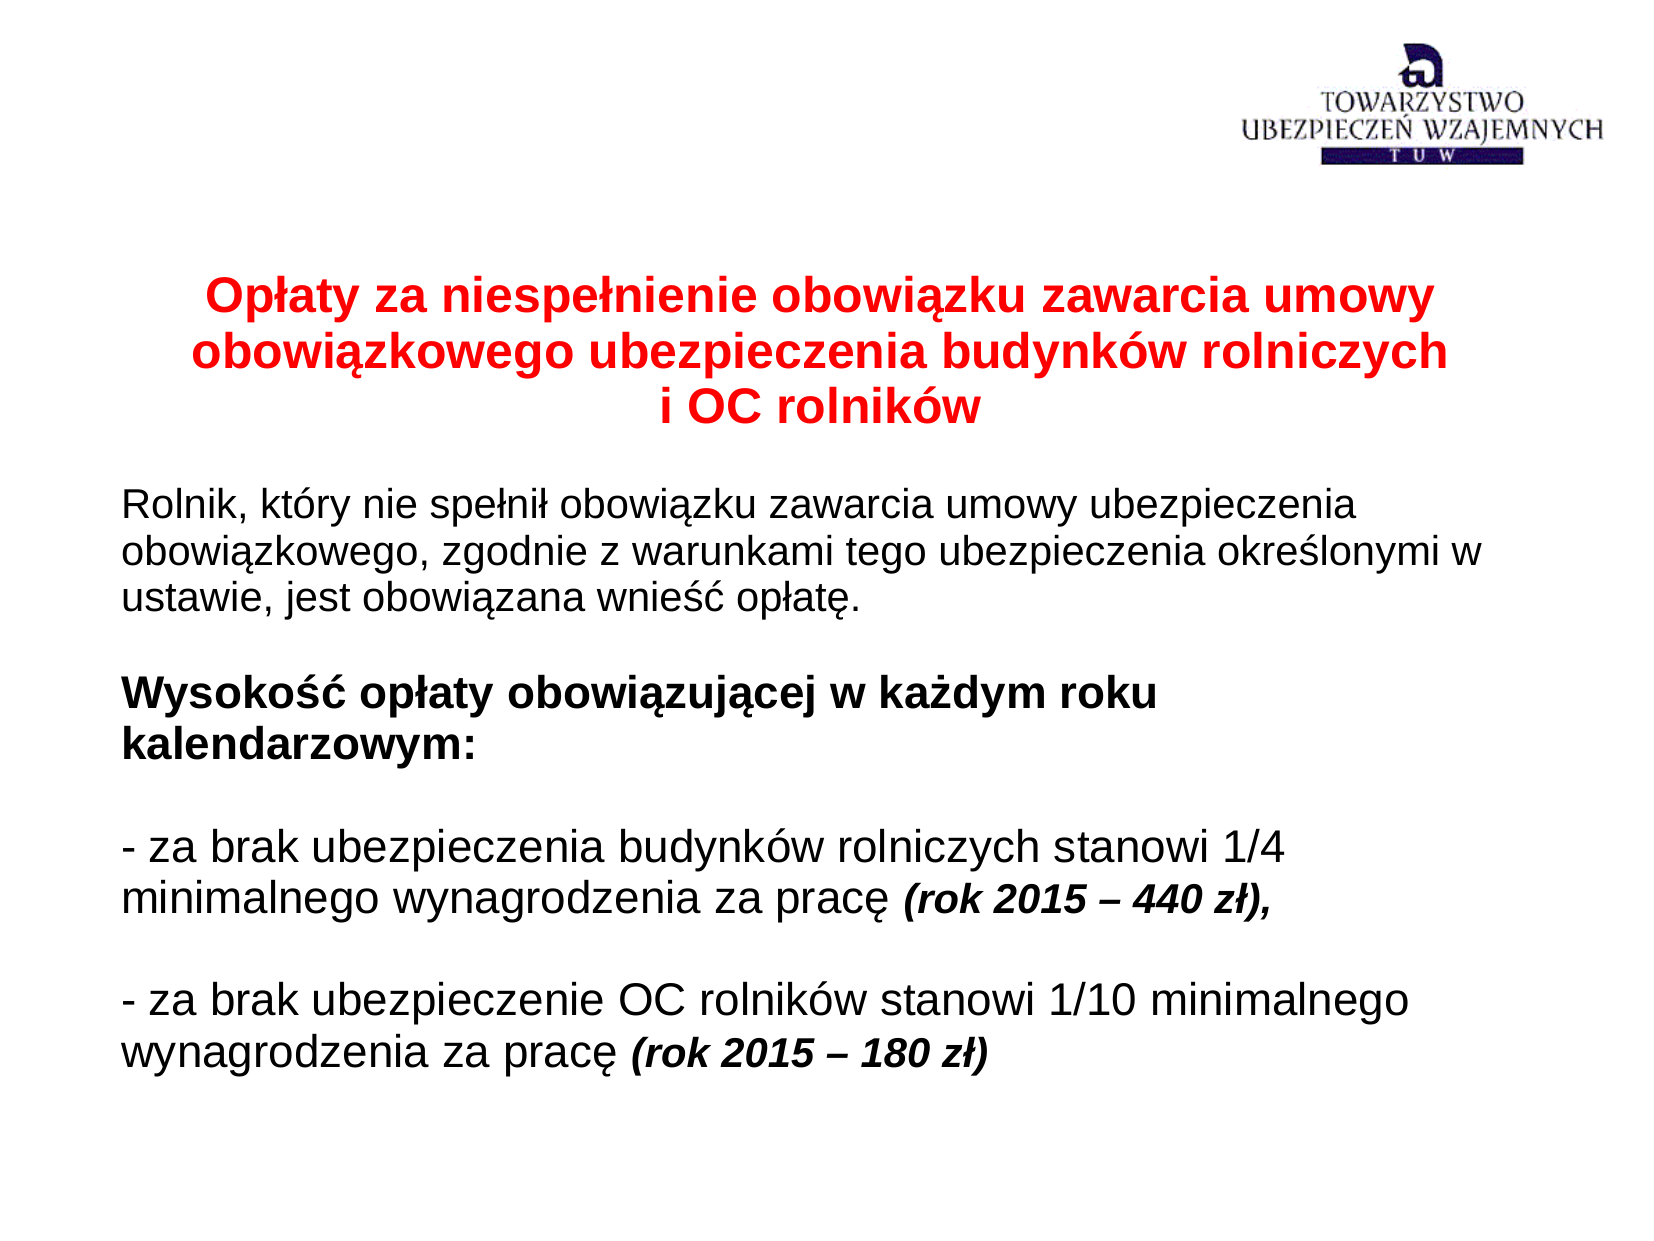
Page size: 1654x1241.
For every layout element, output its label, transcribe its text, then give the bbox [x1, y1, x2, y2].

picture [1240, 41, 1605, 169]
text_box Opłaty za niespełnienie obowiązku zawarcia umowy obowiązkowego ubezpieczenia budynków rolniczych i OC rolników Rolnik, który nie spełnił obowiązku zawarcia umowy ubezpieczenia obowiązkowego, zgodnie z warunkami tego ubezpieczenia określonymi w ustawie, jest obowiązana wnieść opłatę. Wysokość opłaty obowiązującej w każdym roku kalendarzowym: - za brak ubezpieczenia budynków rolniczych stanowi 1/4 minimalnego wynagrodzenia za pracę (rok 2015 – 440 zł), - za brak ubezpieczenie OC rolników stanowi 1/10 minimalnego wynagrodzenia za pracę (rok 2015 – 180 zł) [106, 259, 1536, 1201]
